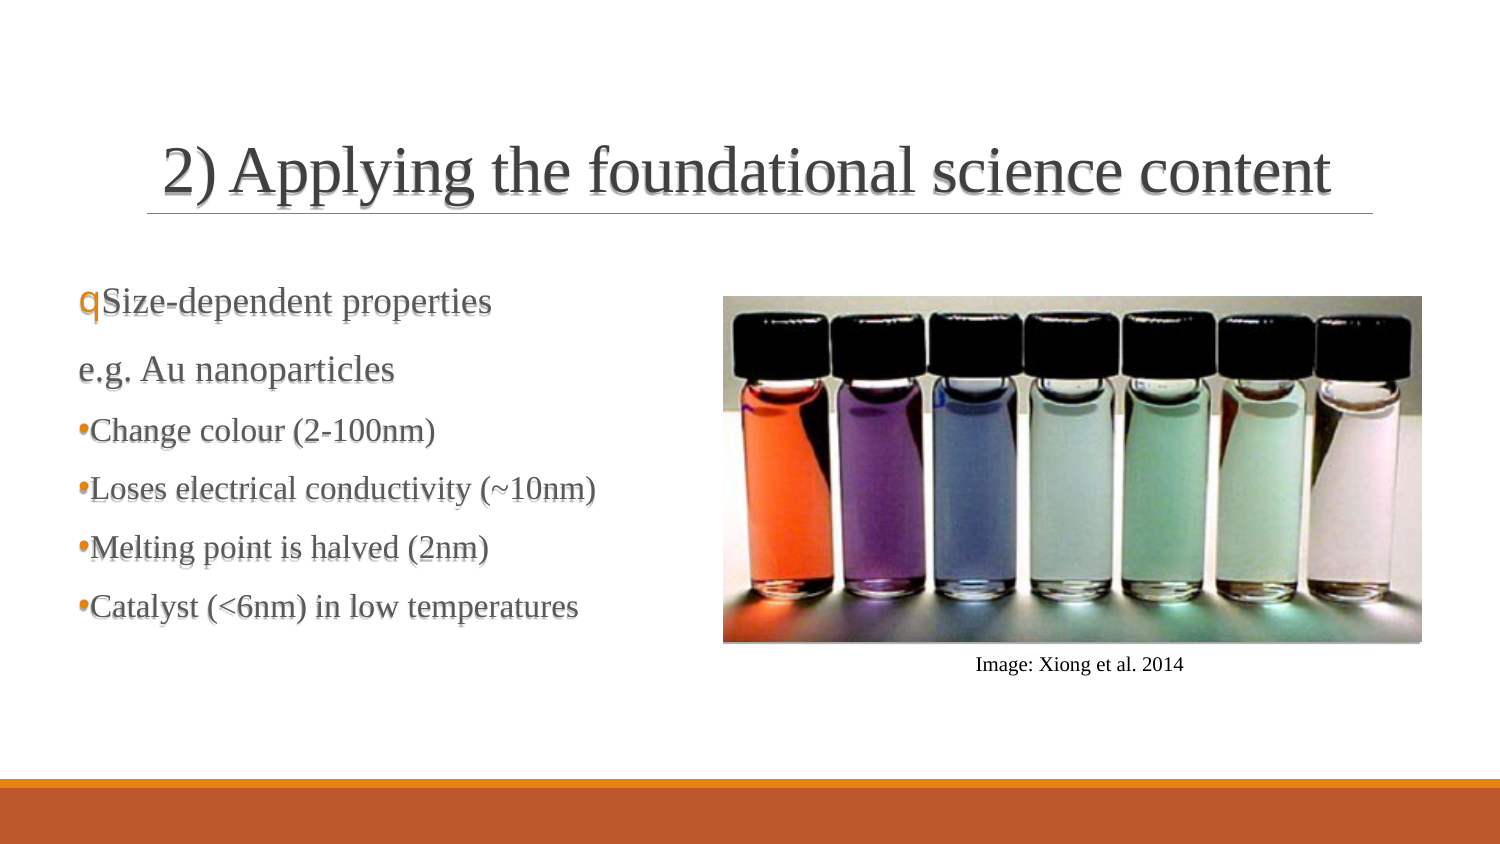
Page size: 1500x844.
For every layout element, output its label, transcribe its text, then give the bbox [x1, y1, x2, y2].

text_box Image: Xiong et al. 2014 [960, 643, 1217, 684]
list Size-dependent properties e.g. Au nanoparticles Change colour (2-100nm) Loses electrical conductivity (~10nm) Melting point is halved (2nm) Catalyst (<6nm) in low temperatures [78, 263, 1500, 833]
picture [723, 296, 1422, 642]
title 2) Applying the foundational science content [90, 35, 1405, 214]
